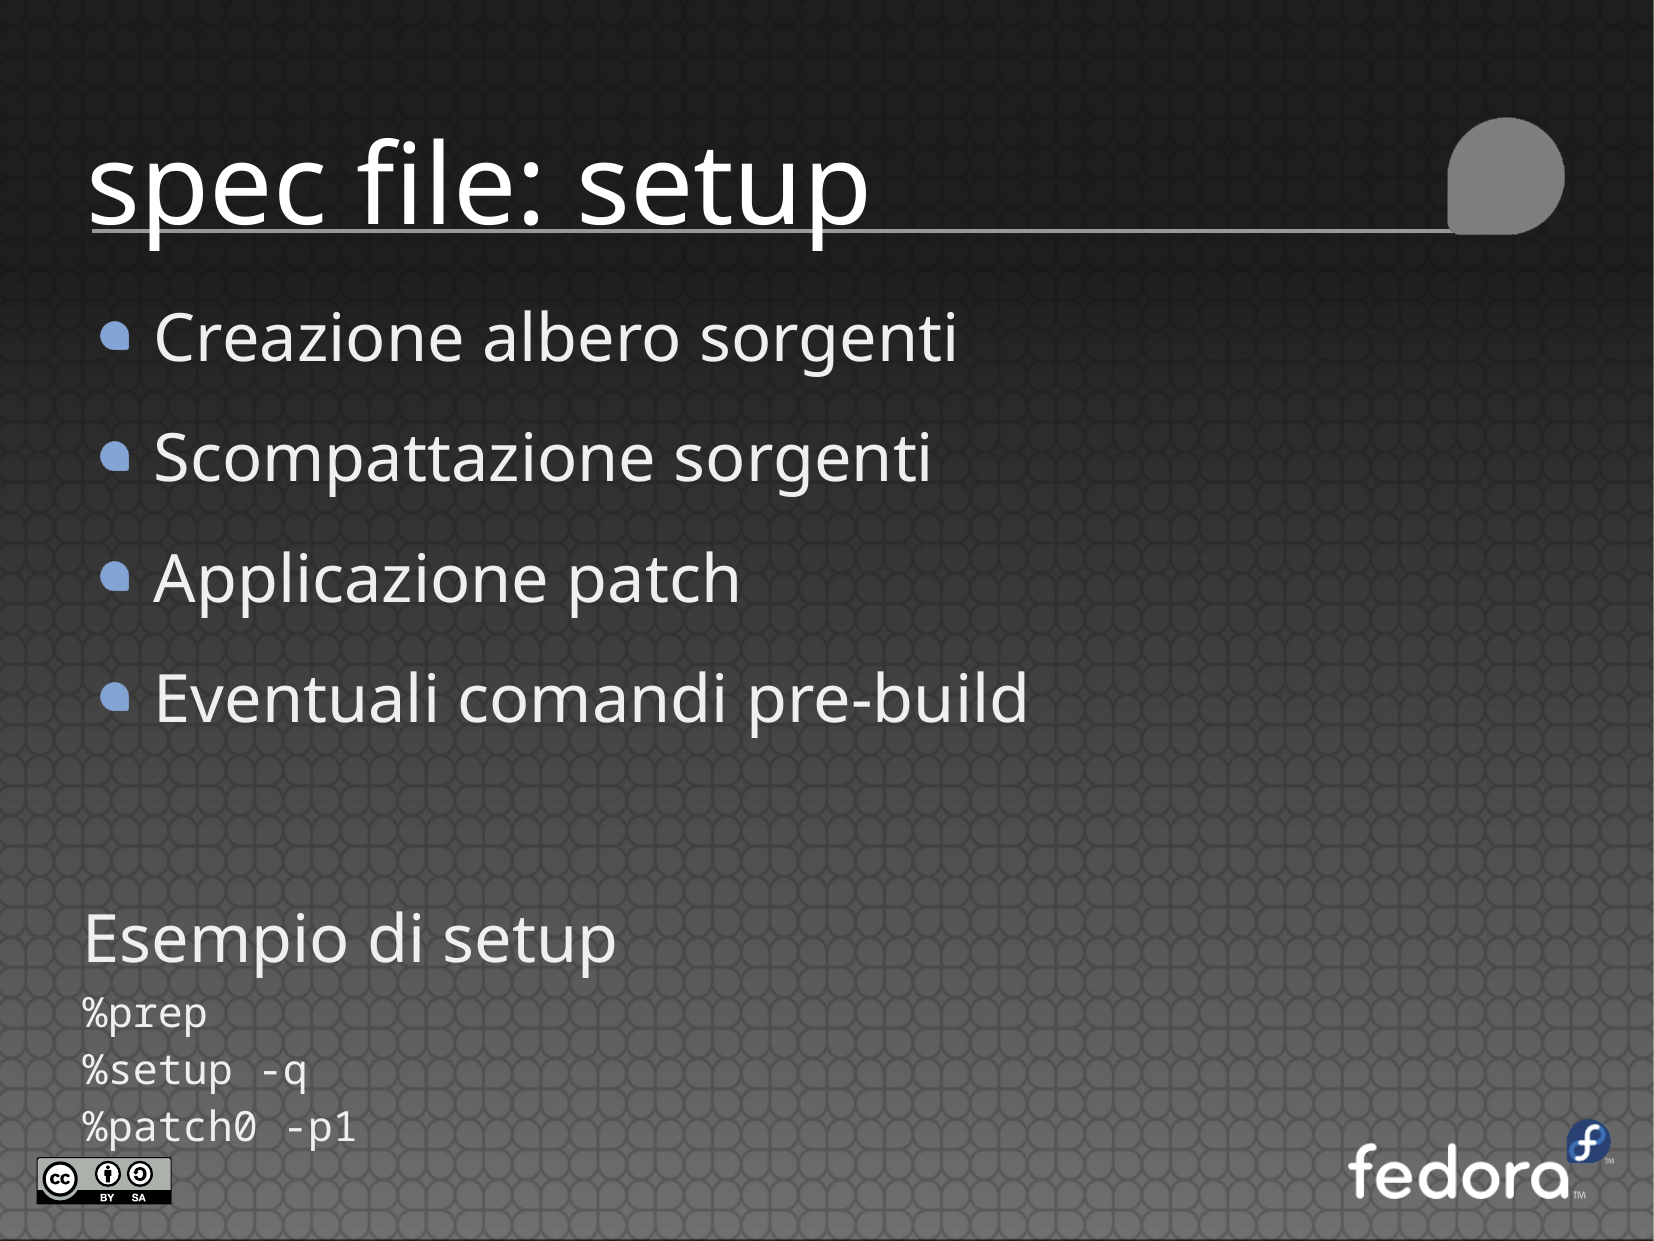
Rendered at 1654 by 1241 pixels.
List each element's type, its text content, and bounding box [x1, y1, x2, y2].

picture [0, 0, 1654, 1241]
list Creazione albero sorgenti Scompattazione sorgenti Applicazione patch Eventuali comandi pre-build Esempio di setup %prep %setup -q %patch0 -p1 [82, 290, 1571, 1051]
title spec file: setup [86, 110, 1576, 251]
